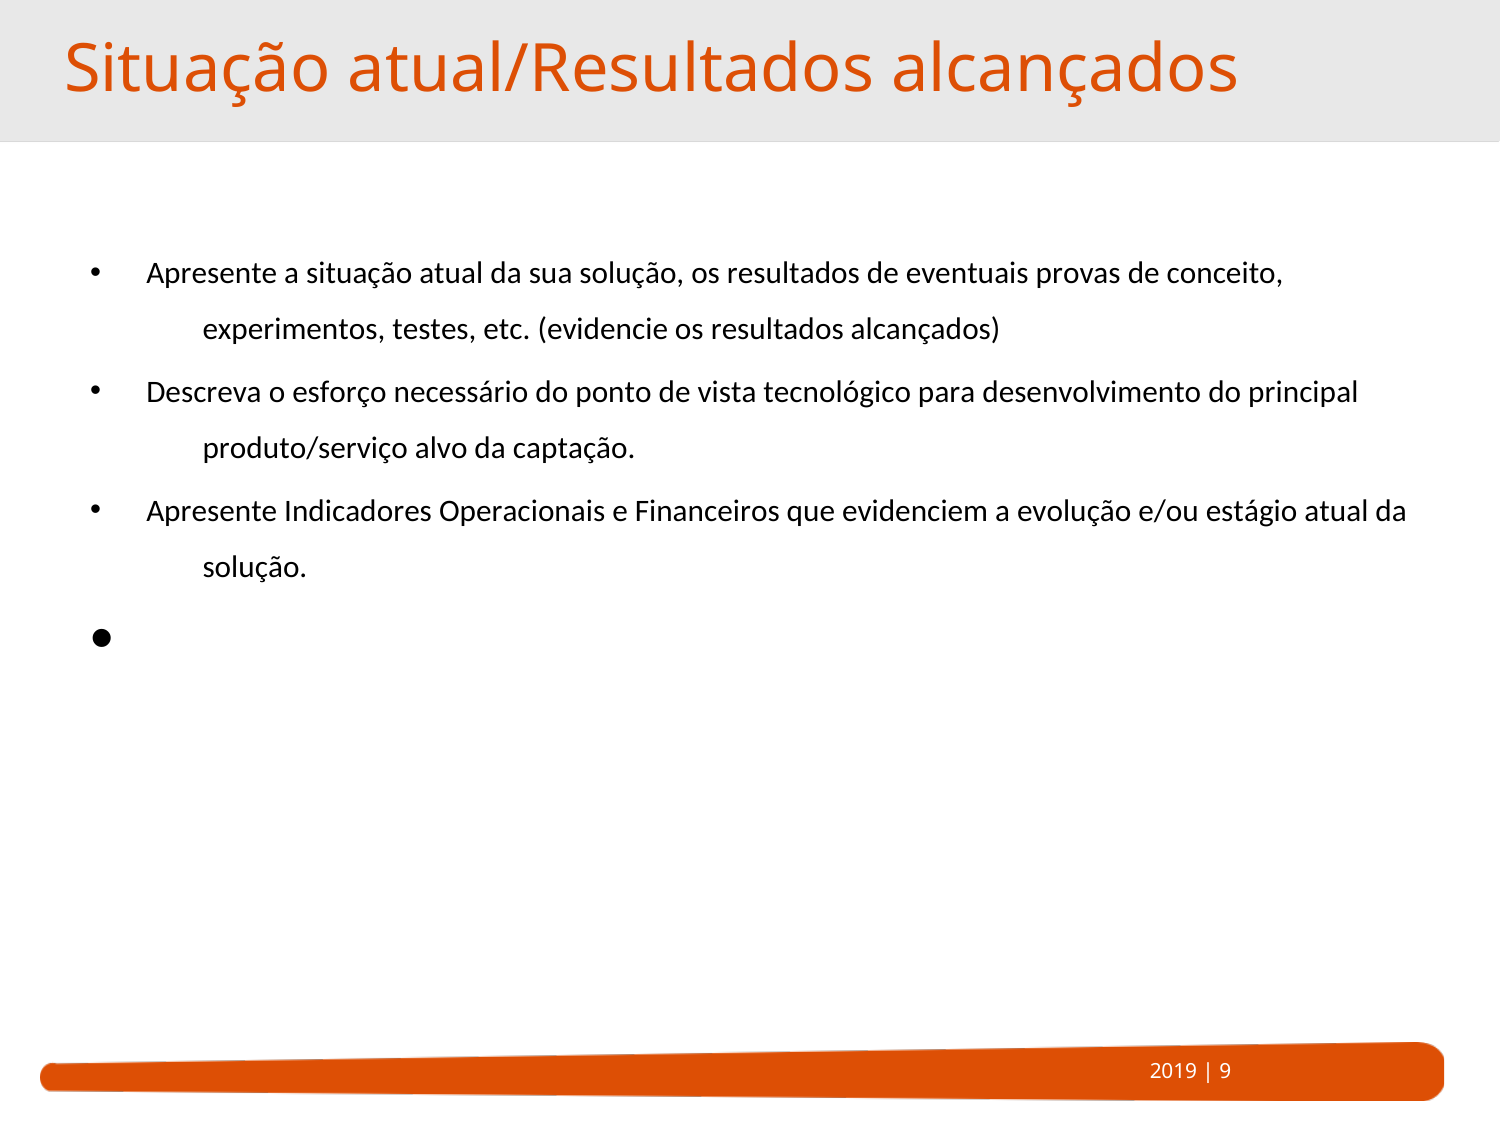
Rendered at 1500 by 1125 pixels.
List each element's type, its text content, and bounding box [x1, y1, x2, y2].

text_box Situação atual/Resultados alcançados [64, 0, 1446, 145]
text_box Apresente a situação atual da sua solução, os resultados de eventuais provas de conceito, experimentos, testes, etc. (evidencie os resultados alcançados) Descreva o esforço necessário do ponto de vista tecnológico para desenvolvimento do principal produto/serviço alvo da captação. Apresente Indicadores Operacionais e Financeiros que evidenciem a evolução e/ou estágio atual da solução. [75, 226, 1426, 1059]
